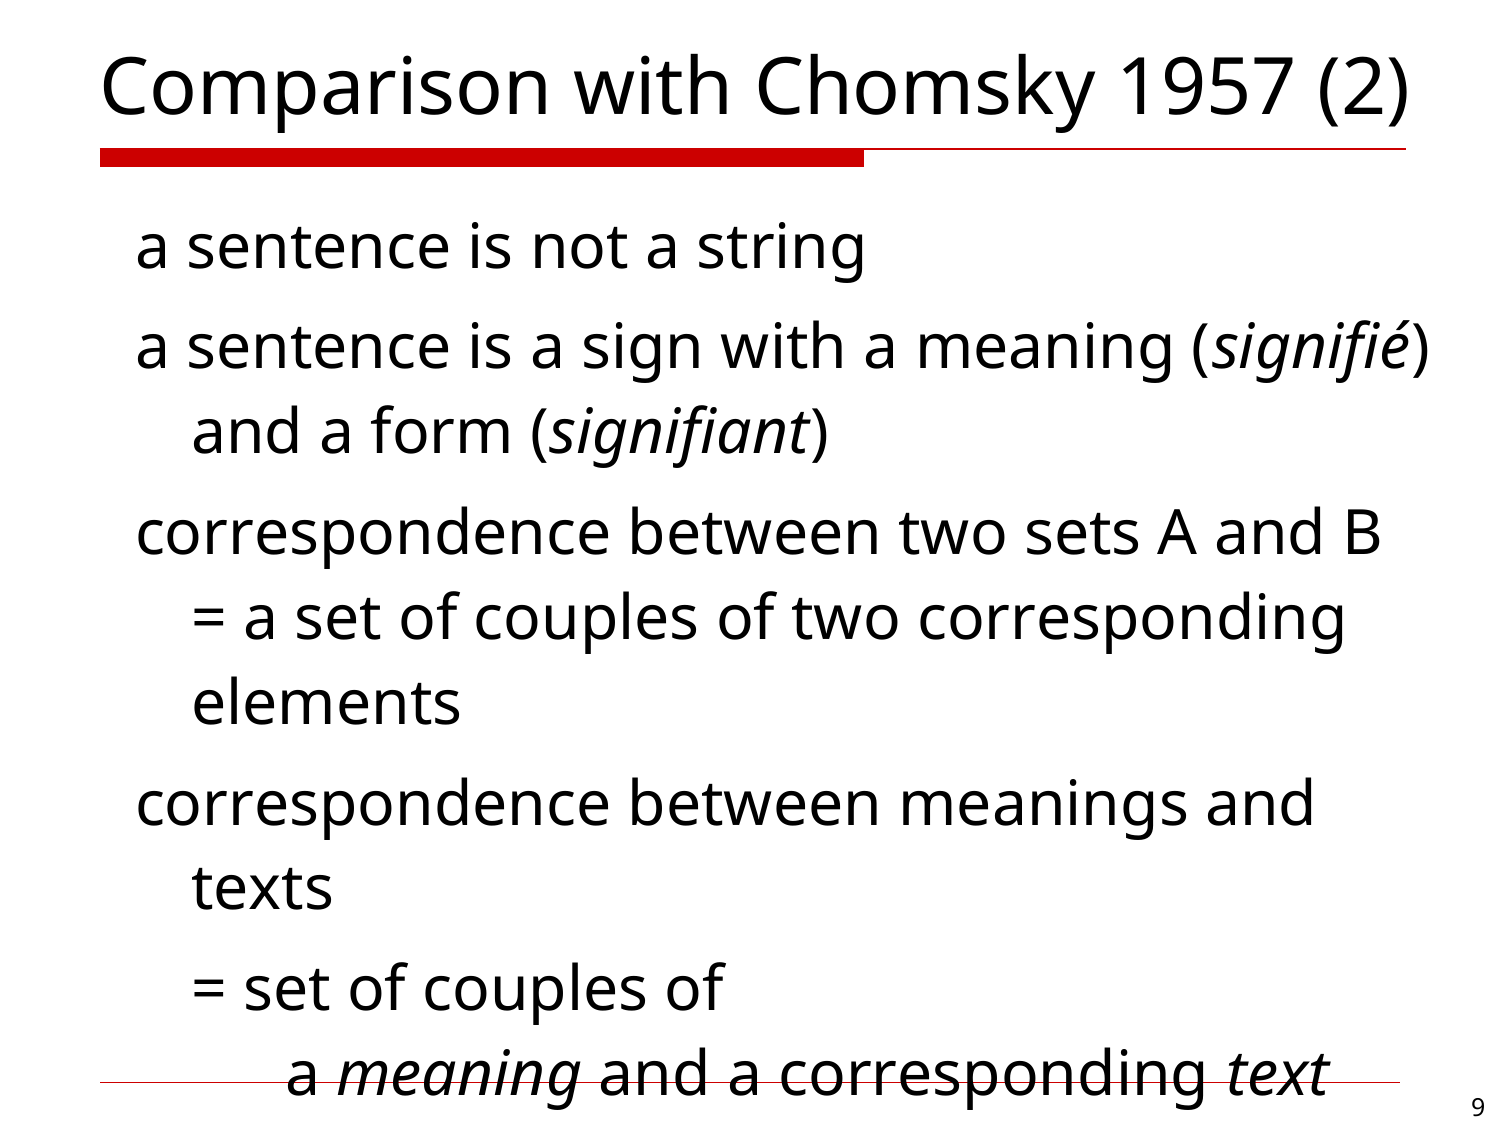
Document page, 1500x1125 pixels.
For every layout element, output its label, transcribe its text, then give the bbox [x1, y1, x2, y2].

list a sentence is not a string a sentence is a sign with a meaning (signifié) and a form (signifiant) correspondence between two sets A and B = a set of couples of two corresponding elements correspondence between meanings and texts = set of couples of a meaning and a corresponding text = set of sentences [120, 193, 1459, 1065]
title Comparison with Chomsky 1957 (2) [84, 12, 1463, 146]
